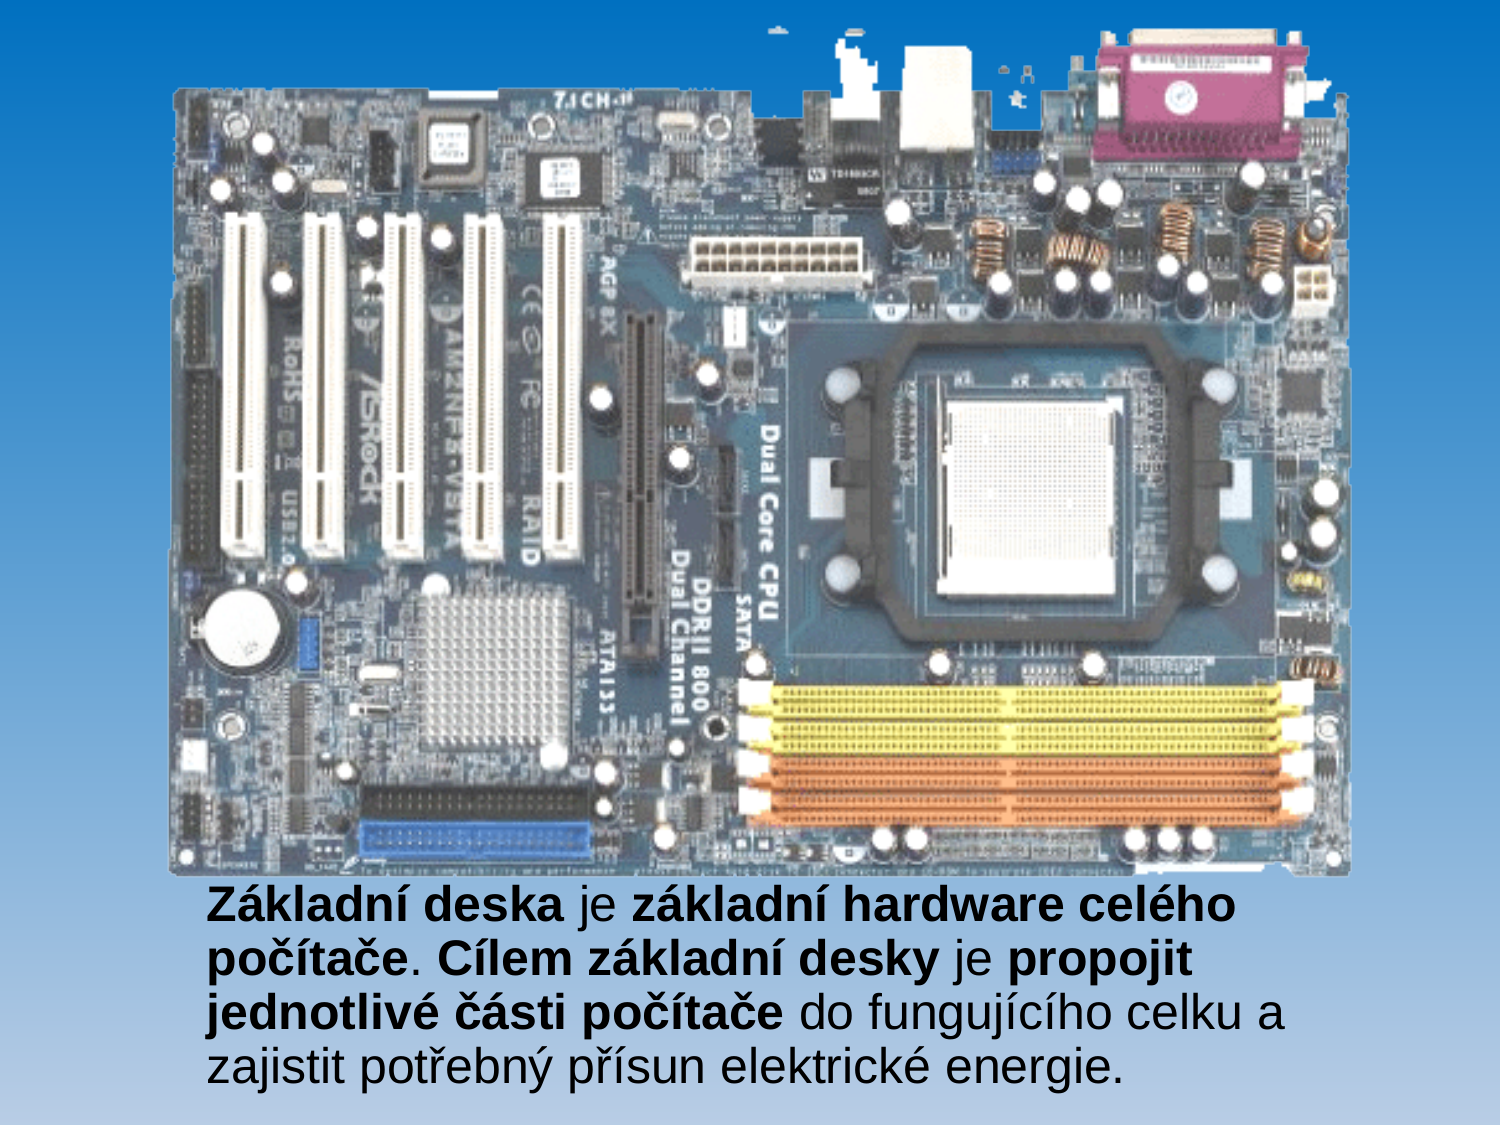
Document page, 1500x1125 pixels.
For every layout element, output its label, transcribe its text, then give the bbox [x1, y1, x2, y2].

list Základní deska je základní hardware celého počítače. Cílem základní desky je propojit jednotlivé části počítače do fungujícího celku a zajistit potřebný přísun elektrické energie. [100, 870, 1451, 1125]
picture [117, 0, 1404, 870]
